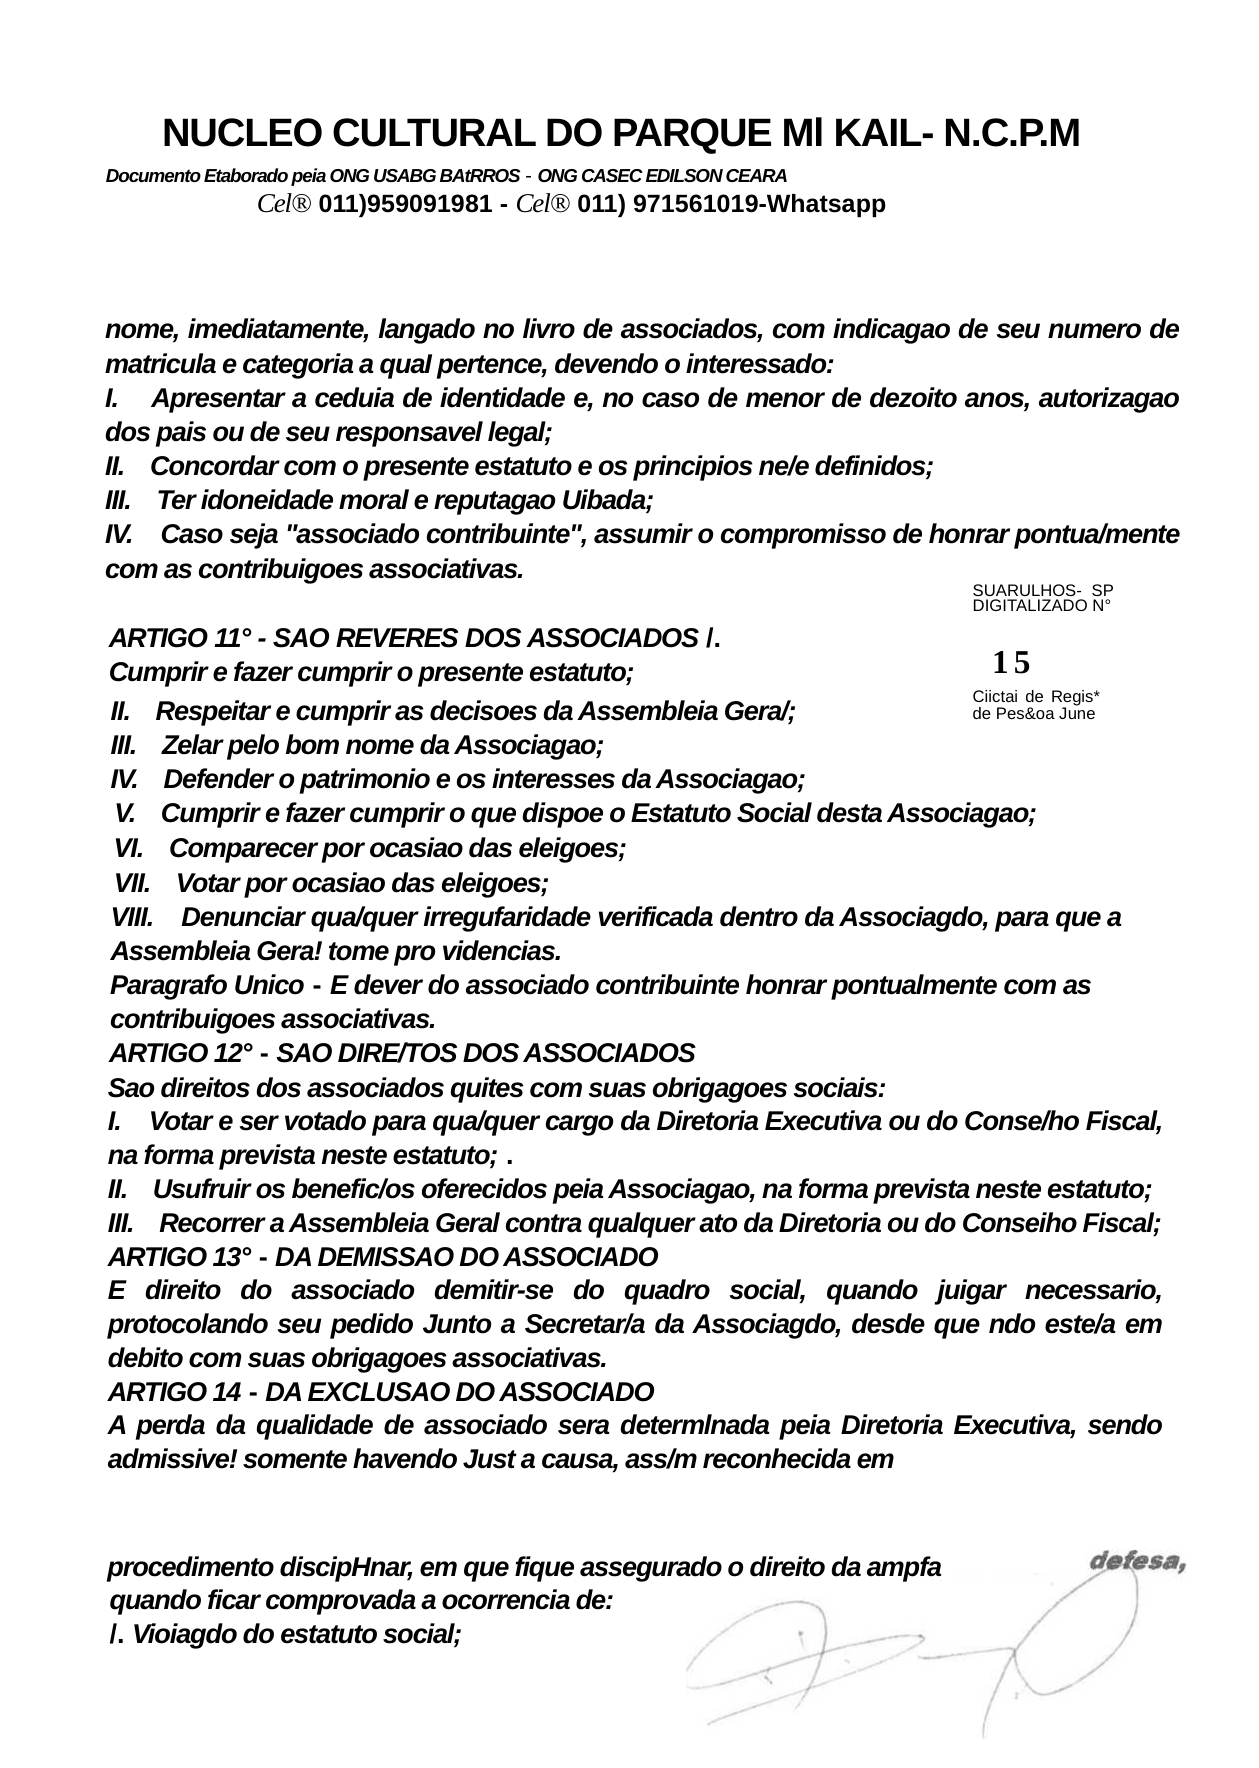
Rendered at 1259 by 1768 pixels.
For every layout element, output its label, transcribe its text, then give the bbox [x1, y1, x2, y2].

text_box VIII. Denunciar qua/quer irregufaridade verificada dentro da Associagdo, para que a Assembleia Gera! tome pro videncias. [111, 897, 1188, 955]
text_box nome, imediatamente, langado no livro de associados, com indicagao de seu numero de matricula e categoria a quaI pertence, devendo o interessado: I. Apresentar a ceduia de identidade e, no caso de menor de dezoito anos, autorizagao dos pais ou de seu responsavel legal; II. Concordar com o presente estatuto e os principios ne/e definidos; III. Ter idoneidade moral e reputagao Uibada; IV. Caso seja "associado contribuinte", assumir o compromisso de honrar pontua/mente com as contribuigoes associativas. [105, 310, 1193, 581]
text_box IV. Defender o patrimonio e os interesses da Associagao; [111, 760, 874, 784]
text_box V. Cumprir e fazer cumprir o que dispoe o Estatuto Social desta Associagao; [114, 794, 1128, 818]
text_box Ciictai de Regis* de Pes&oa June [973, 688, 1103, 722]
text_box Sao direitos dos associados quites com suas obrigagoes sociais: I. Votar e ser votado para qua/quer cargo da Diretoria Executiva ou do Conse/ho Fiscal, na forma prevista neste estatuto; . II. Usufruir os benefic/os oferecidos peia Associagao, na forma prevista neste estatuto; III. Recorrer a Assembleia Geral contra qualquer ato da Diretoria ou do Conseiho Fiscal; ARTIGO 13° - DA DEMISSAO DO ASSOCIADO E direito do associado demitir-se do quadro social, quando juigar necessario, protocolando seu pedido Junto a Secretar/a da Associagdo, desde que ndo este/a em debito com suas obrigagoes associativas. ARTIGO 14 - DA EXCLUSAO DO ASSOCIADO A perda da qualidade de associado sera determlnada peia Diretoria Executiva, sendo admissive! somente havendo Just a causa, ass/m reconhecida em [108, 1069, 1188, 1539]
text_box VII. Votar por ocasiao das eleigoes; [114, 863, 585, 887]
text_box NUCLEO CULTURAL DO PARQUE Ml KAIL- N.C.P.M Documento Etaborado peia ONG USABG BAtRROS - ONG CASEC EDILSON CEARA Cel® 011)959091981 - Cel® 011) 971561019-Whatsapp [106, 123, 1154, 244]
text_box SUARULHOS- SP DIGITALIZADO N° [973, 586, 1138, 626]
text_box quando ficar comprovada a ocorrencia de: /. Vioiagdo do estatuto social; [109, 1581, 673, 1639]
text_box Paragrafo Unico - E dever do associado contribuinte honrar pontualmente com as contribuigoes associativas. [110, 966, 1188, 1023]
text_box III. Zelar pelo bom nome da Associagao; [111, 725, 646, 749]
picture [686, 1549, 1187, 1739]
text_box ARTIGO 12° - SAO DIRE/TOS DOS ASSOCIADOS [109, 1034, 737, 1054]
text_box II. Respeitar e cumprir as decisoes da Assembleia Gera/; [111, 691, 866, 715]
text_box ARTIGO 11° - SAO REVERES DOS ASSOCIADOS /. Cumprir e fazer cumprir o presente estatuto; [109, 618, 735, 680]
text_box procedimento discipHnar, em que fique assegurado o direito da ampfa [108, 1548, 1077, 1574]
text_box VI. Comparecer por ocasiao das eleigoes; [114, 828, 665, 853]
text_box 15 [992, 640, 1034, 670]
